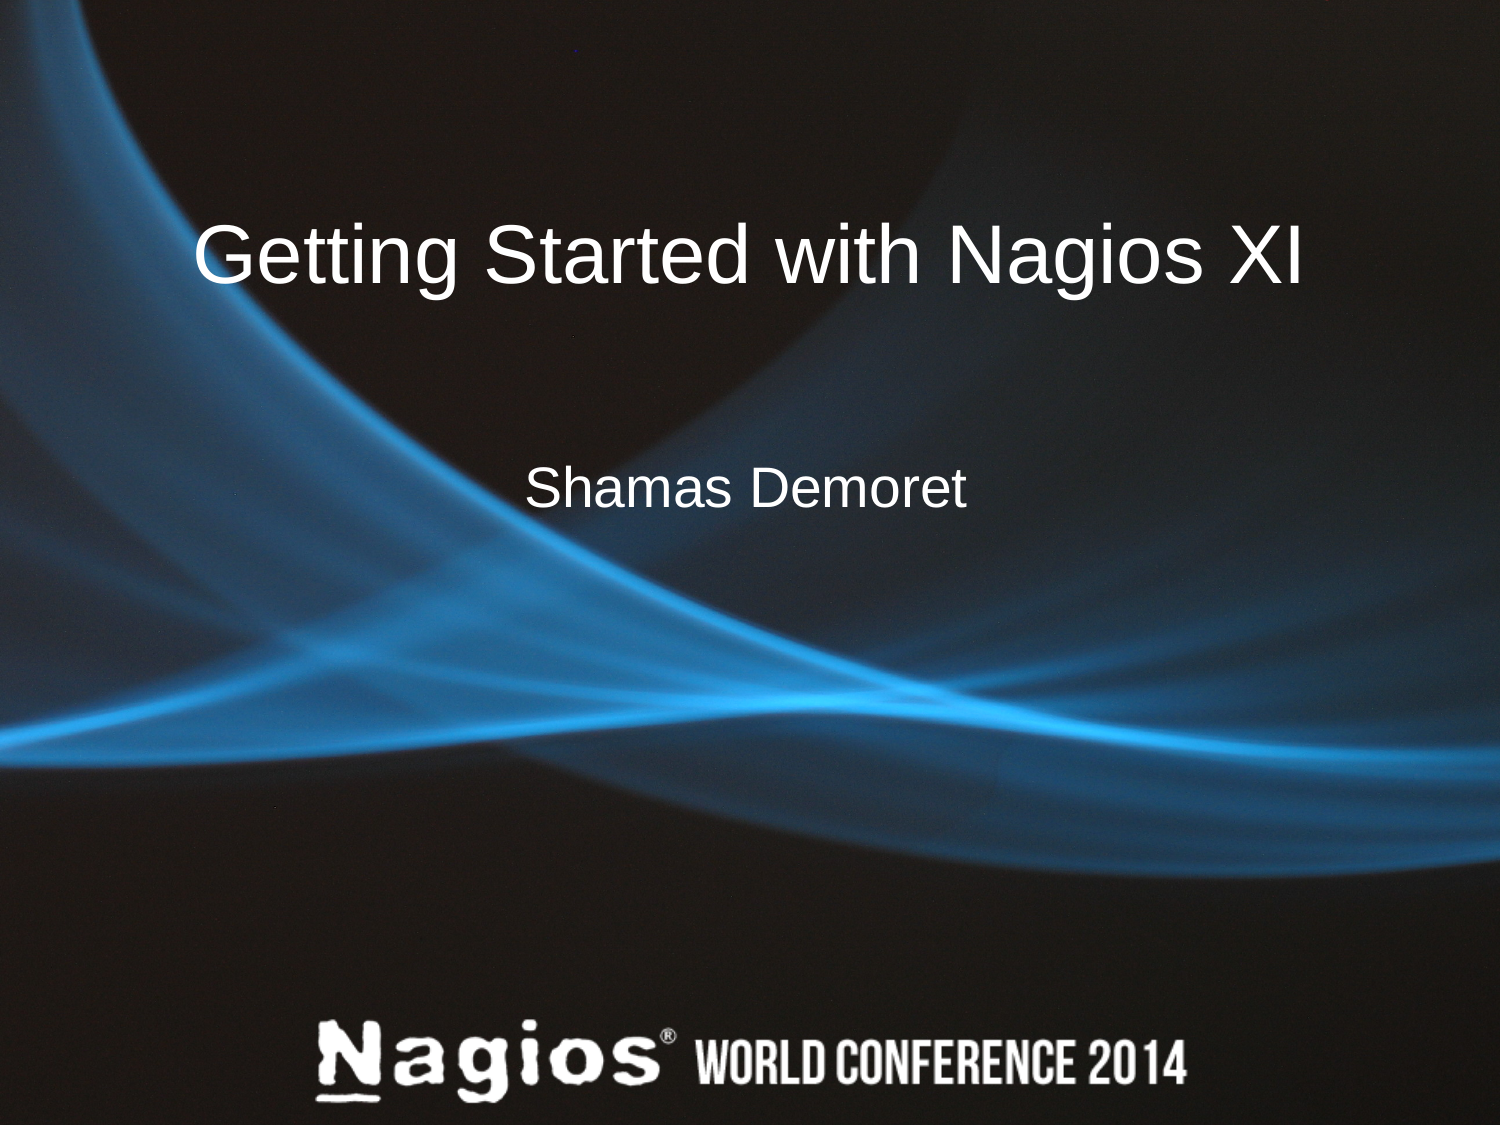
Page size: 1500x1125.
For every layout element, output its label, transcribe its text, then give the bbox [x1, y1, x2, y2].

list Shamas Demoret [516, 450, 976, 555]
picture [0, 0, 1500, 1125]
title Getting Started with Nagios XI [112, 125, 1388, 376]
